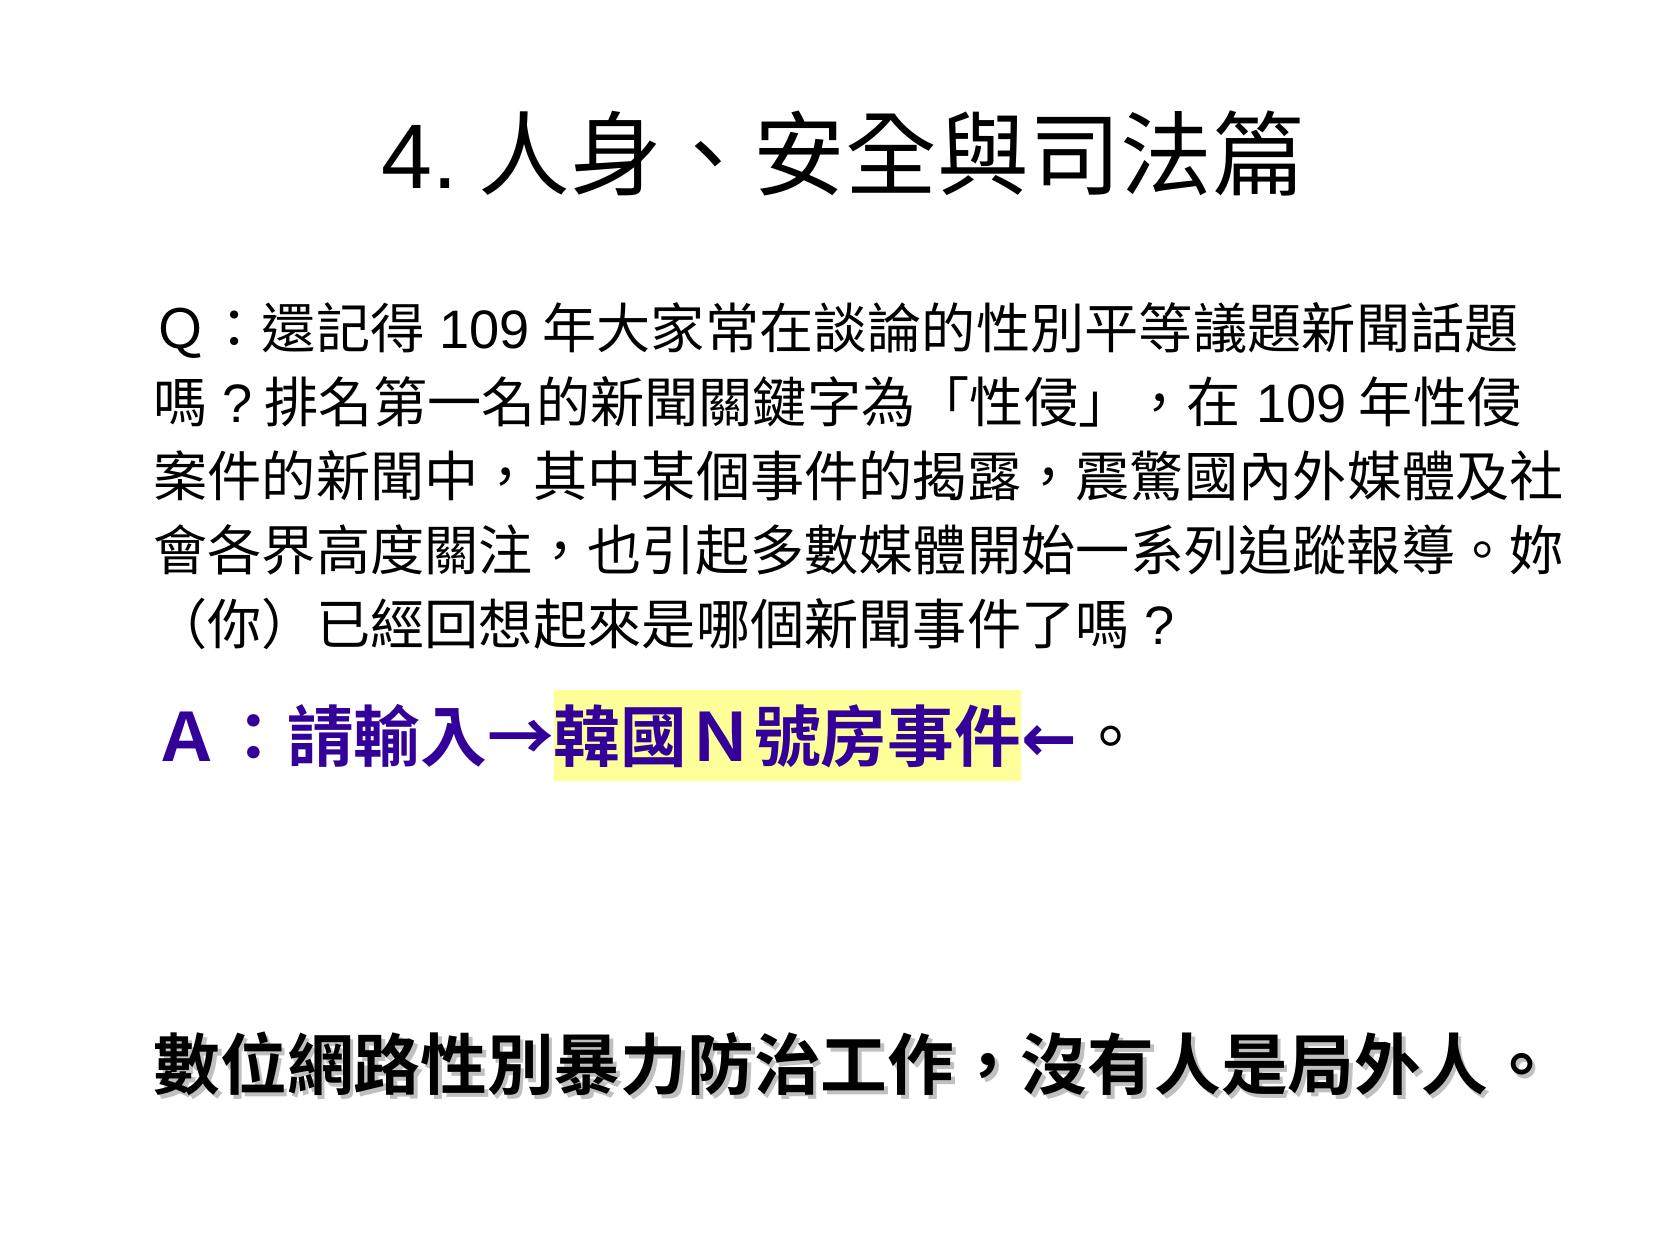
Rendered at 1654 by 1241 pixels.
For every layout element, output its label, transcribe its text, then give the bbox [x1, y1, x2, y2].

list Ｑ：還記得109年大家常在談論的性別平等議題新聞話題嗎?排名第一名的新聞關鍵字為「性侵」，在109年性侵案件的新聞中，其中某個事件的揭露，震驚國內外媒體及社會各界高度關注，也引起多數媒體開始一系列追蹤報導。妳（你）已經回想起來是哪個新聞事件了嗎? Ａ：請輸入→韓國Ｎ號房事件←。 數位網路性別暴力防治工作，沒有人是局外人。 [82, 290, 1571, 1054]
title 4.人身、安全與司法篇 [82, 49, 1571, 257]
